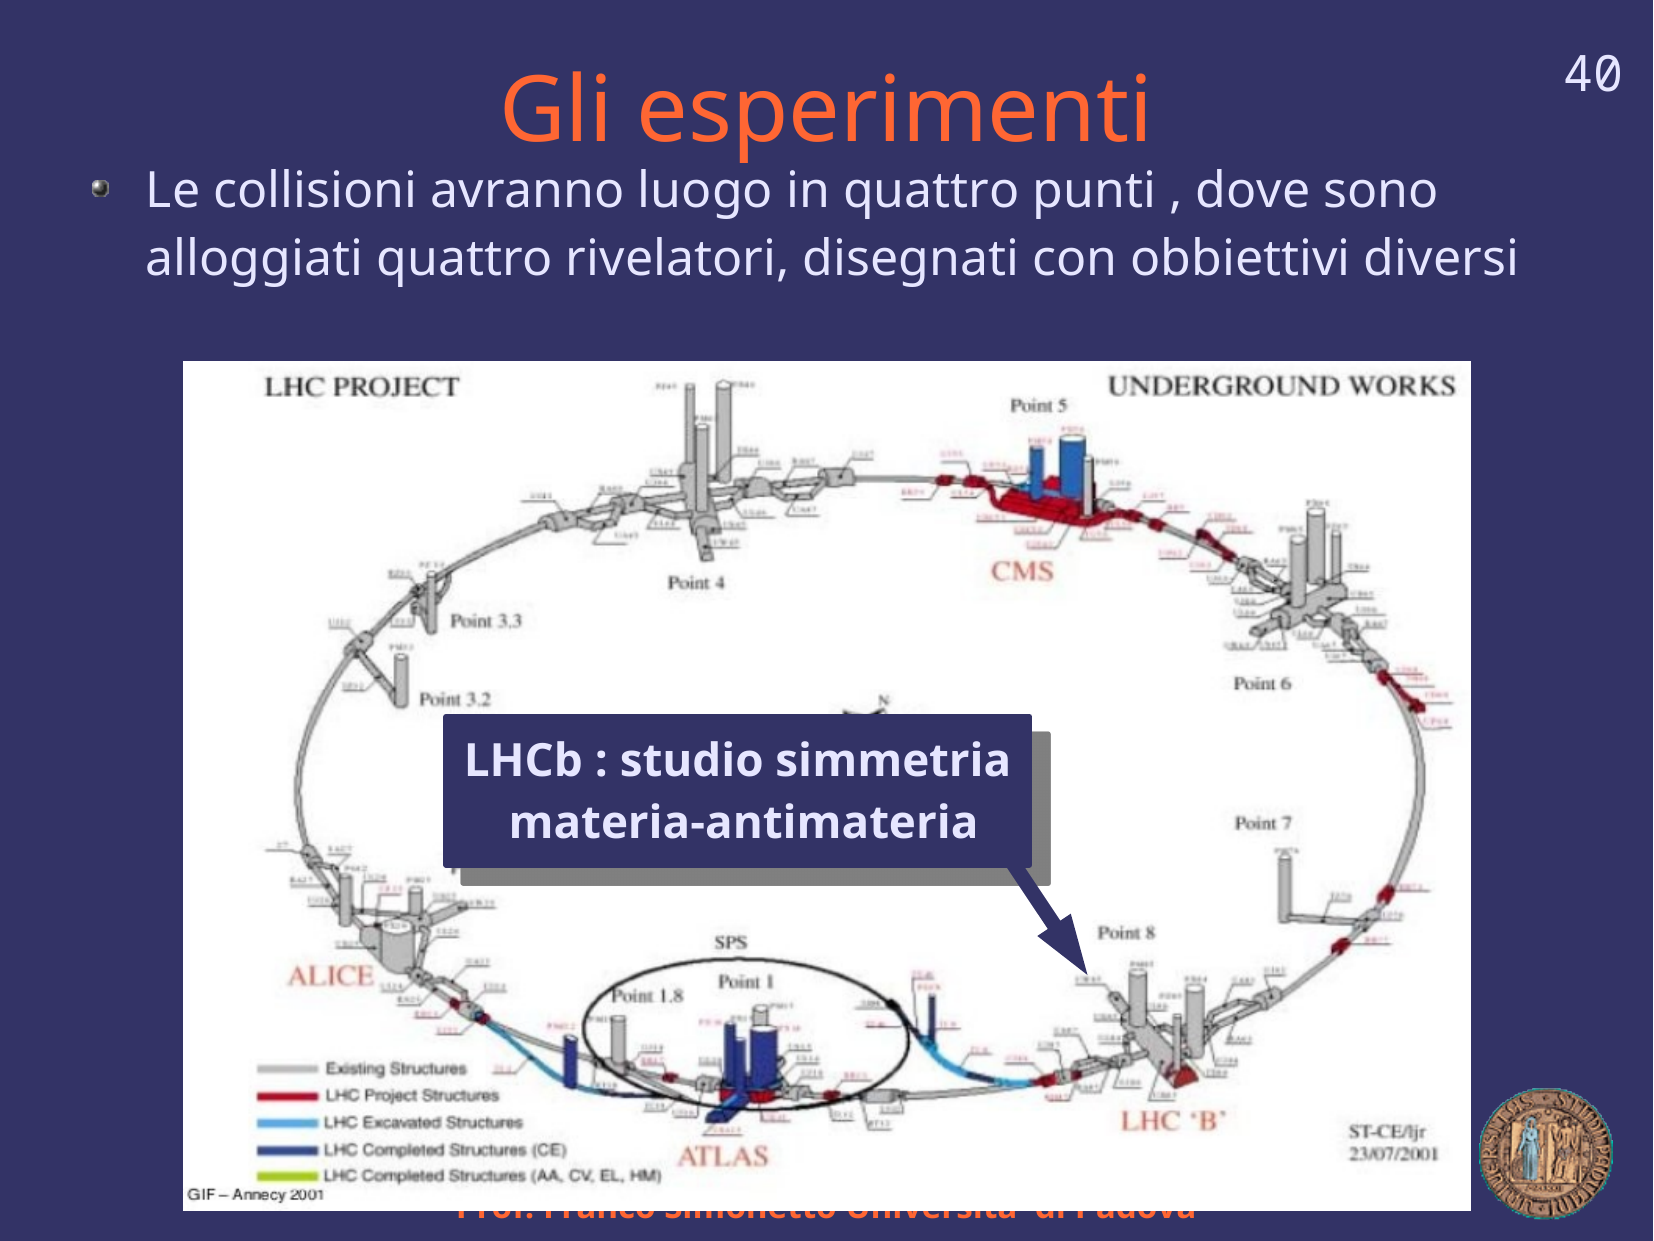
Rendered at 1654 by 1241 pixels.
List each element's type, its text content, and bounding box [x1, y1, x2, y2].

picture [183, 361, 1471, 1211]
title Gli esperimenti [82, 55, 1571, 156]
text_box LHCb : studio simmetria materia-antimateria [446, 716, 1023, 865]
picture [1479, 1087, 1613, 1221]
list Le collisioni avranno luogo in quattro punti , dove sono alloggiati quattro rivelatori, disegnati con obbiettivi diversi [75, 154, 1563, 417]
